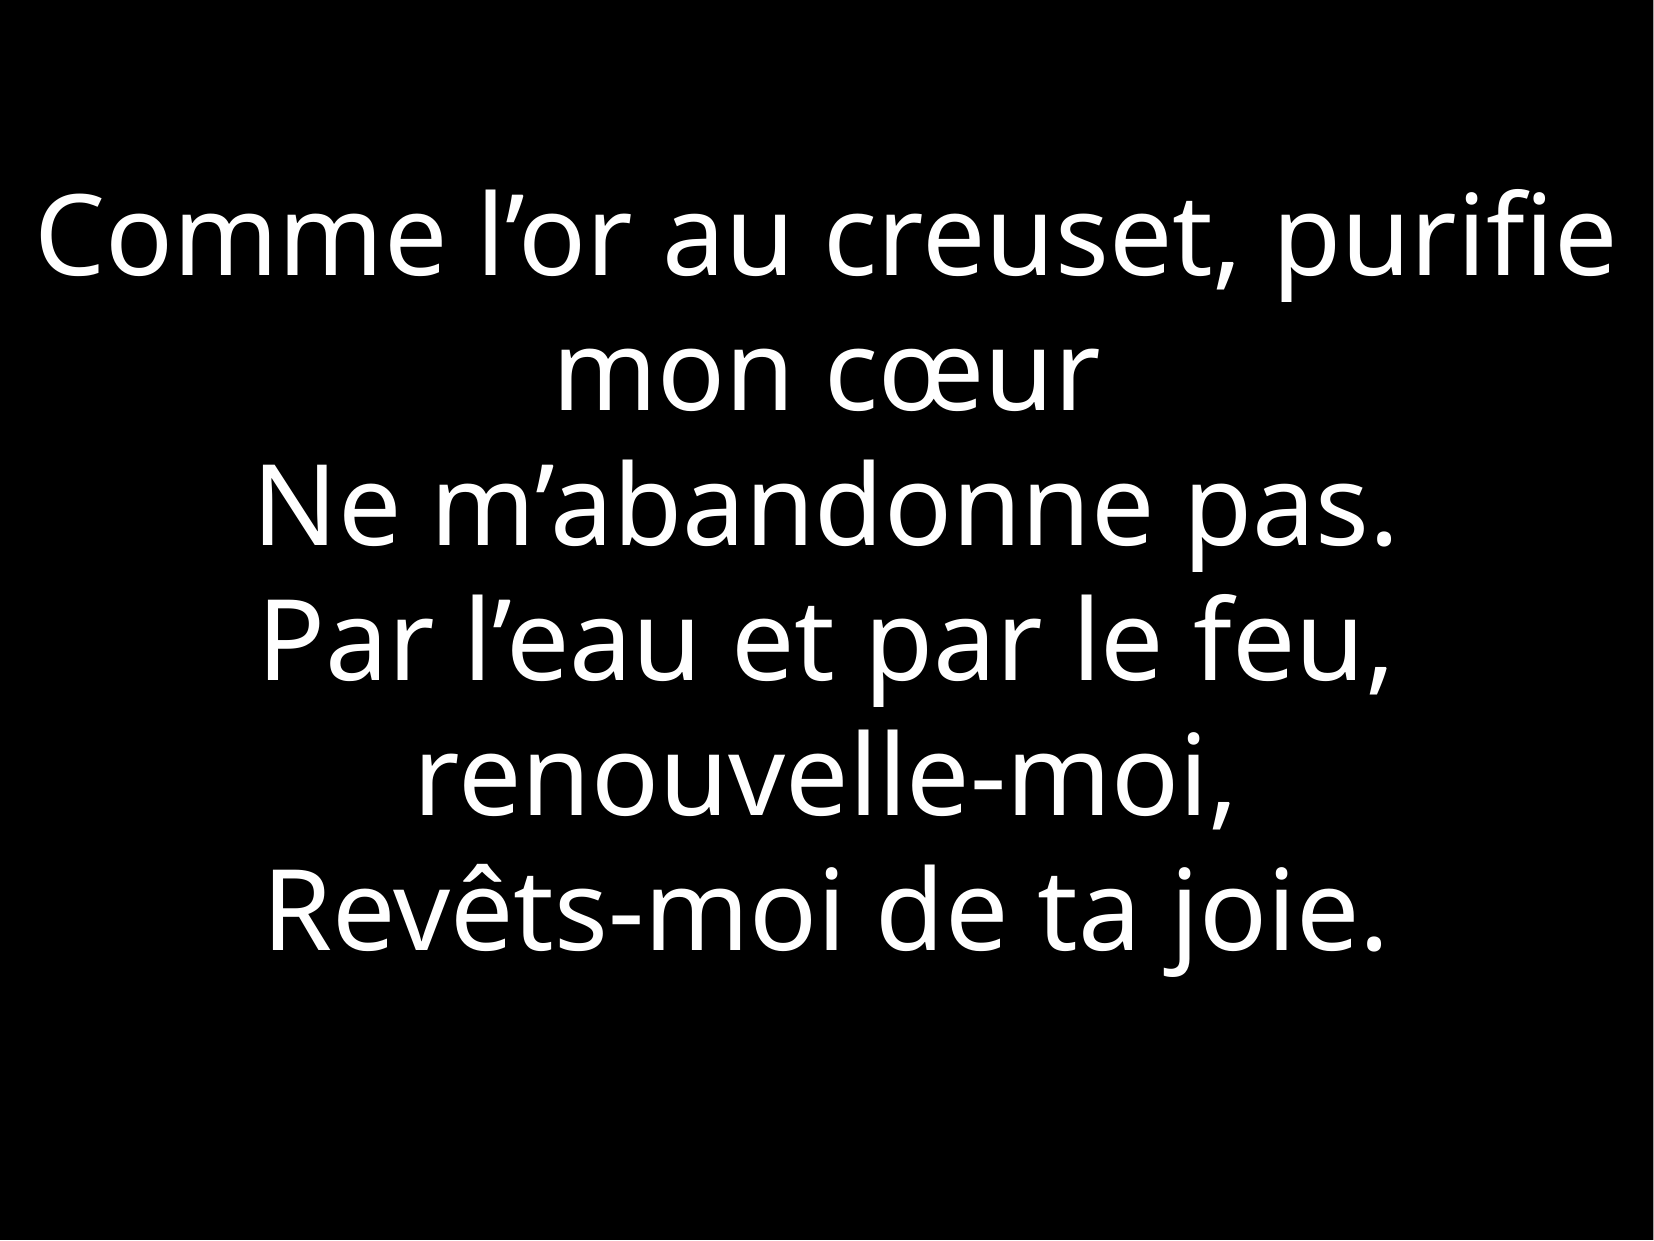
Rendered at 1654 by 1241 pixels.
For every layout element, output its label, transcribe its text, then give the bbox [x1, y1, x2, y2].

text_box Comme l’or au creuset, purifie mon cœur Ne m’abandonne pas. Par l’eau et par le feu, renouvelle-moi, Revêts-moi de ta joie. [0, 346, 1654, 925]
